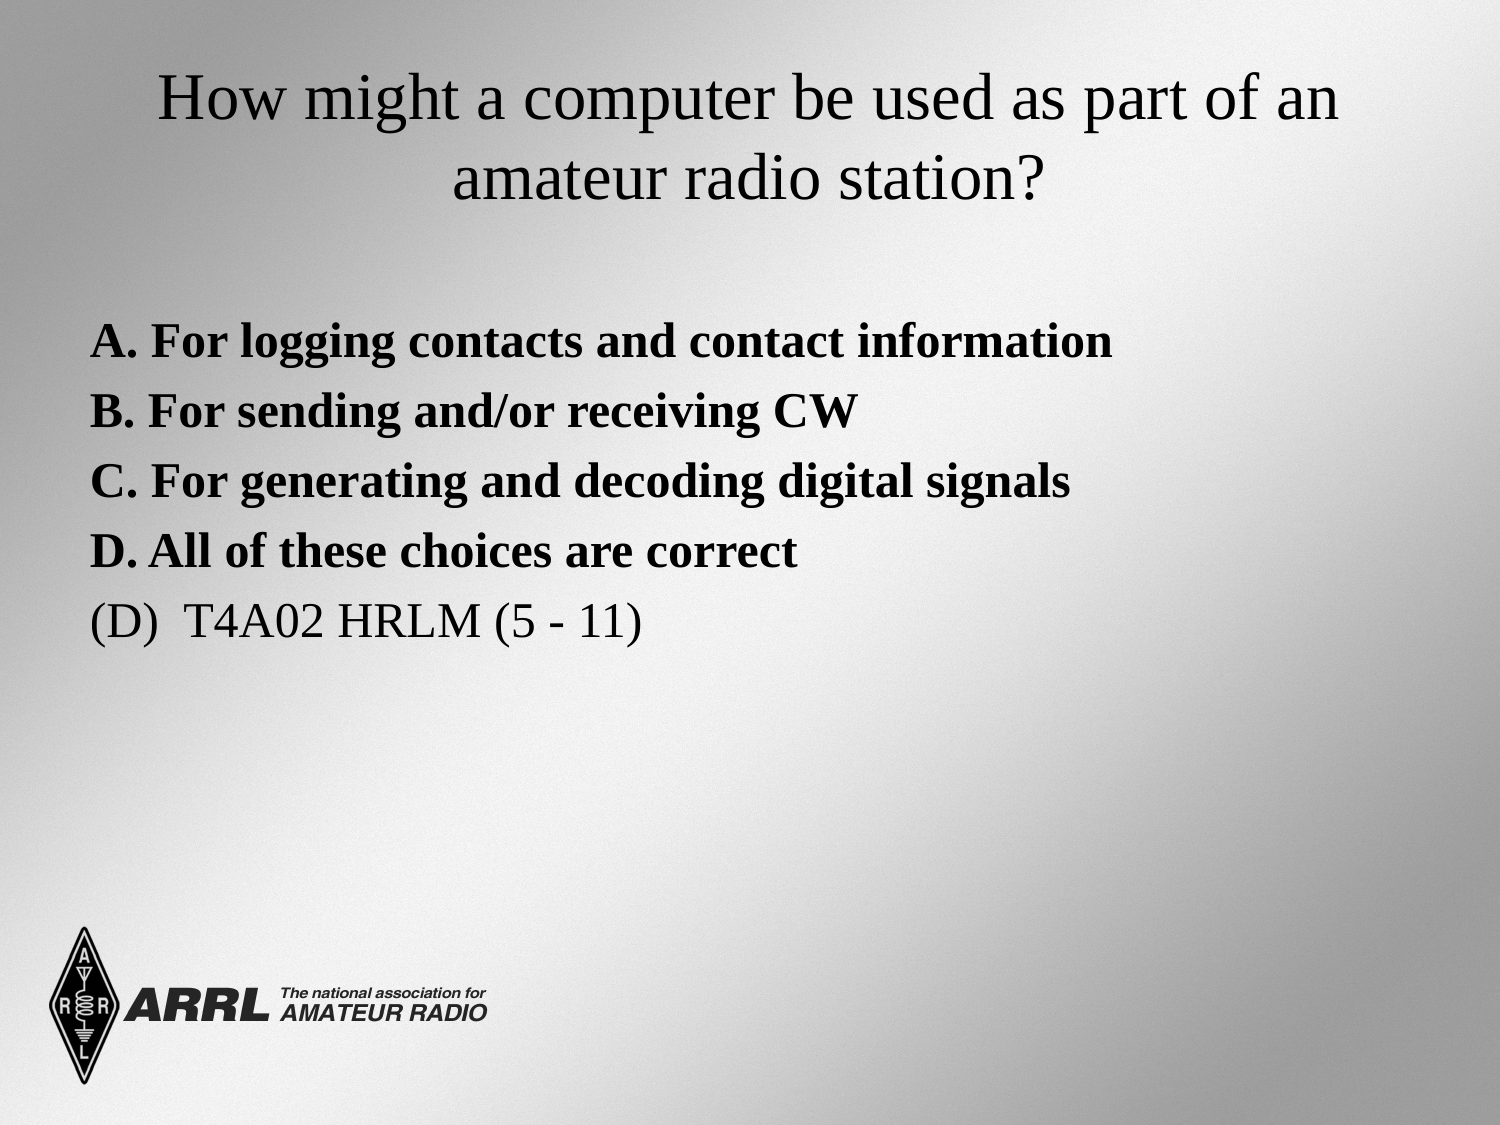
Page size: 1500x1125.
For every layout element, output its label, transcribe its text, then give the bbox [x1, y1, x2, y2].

title How might a computer be used as part of an amateur radio station? [75, 45, 1425, 233]
list A. For logging contacts and contact information B. For sending and/or receiving CW C. For generating and decoding digital signals D. All of these choices are correct (D) T4A02 HRLM (5 - 11) [75, 299, 1425, 1005]
picture [0, 0, 1500, 1125]
